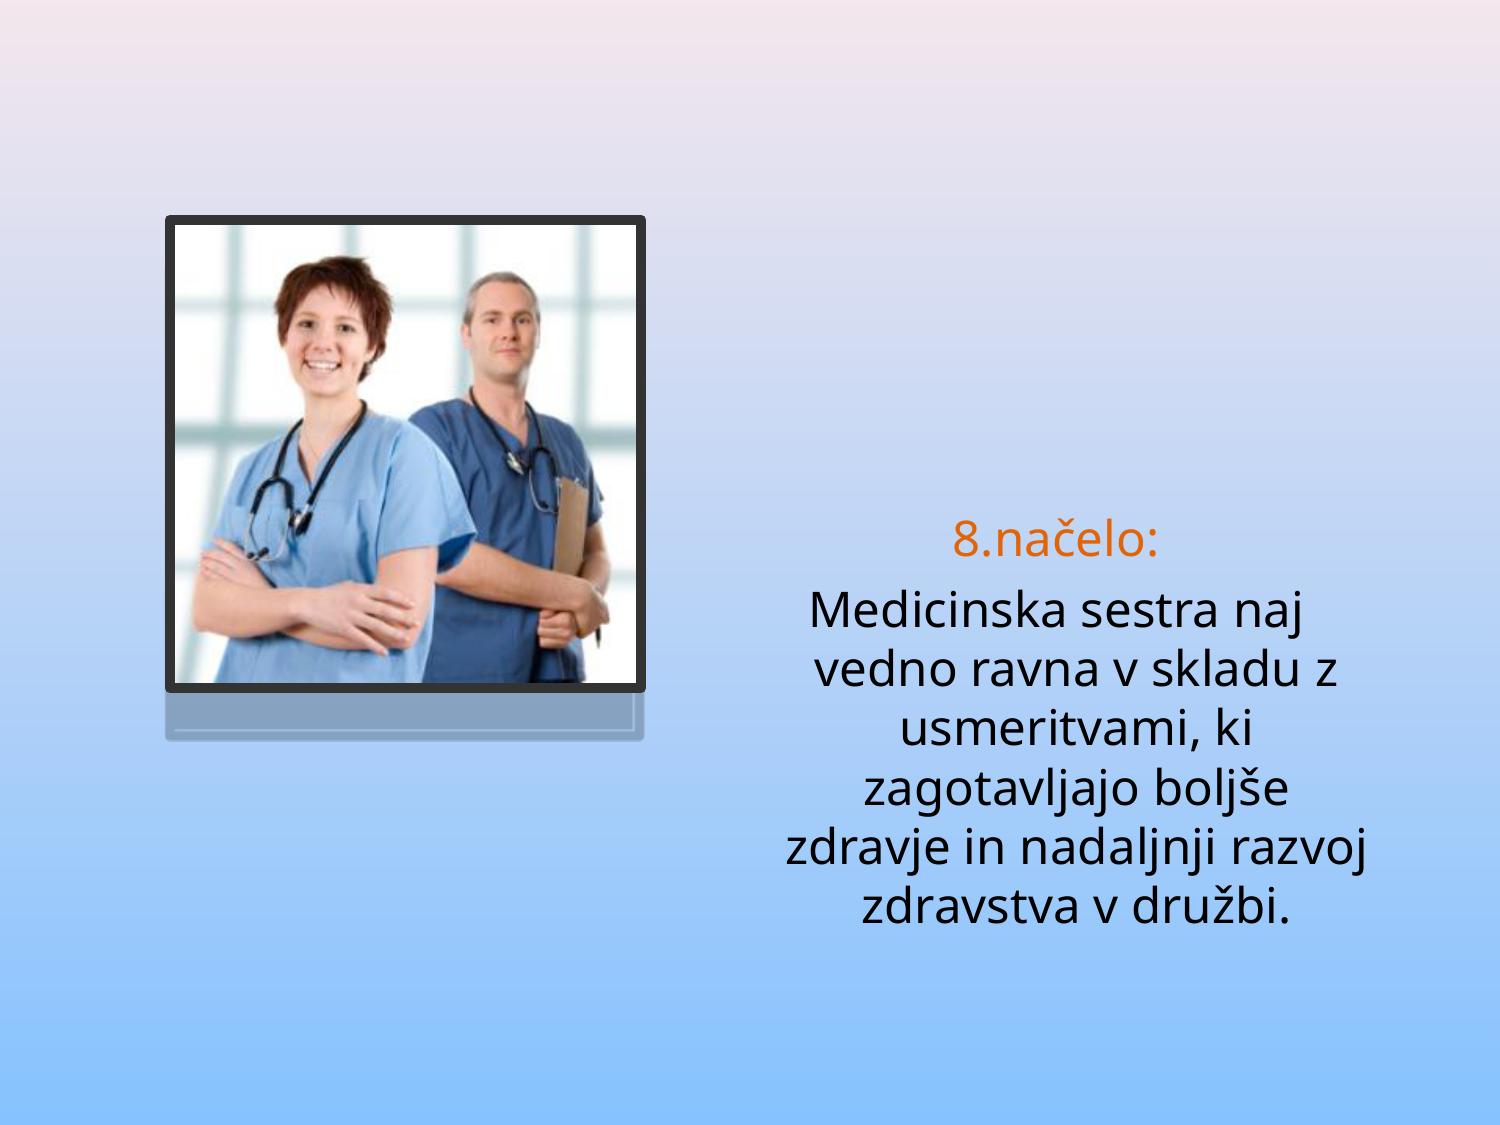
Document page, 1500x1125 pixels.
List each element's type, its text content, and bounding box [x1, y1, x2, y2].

picture [174, 224, 636, 683]
list 8.načelo: Medicinska sestra naj vedno ravna v skladu z usmeritvami, ki zagotavljajo boljše zdravje in nadaljnji razvoj zdravstva v družbi. [725, 500, 1388, 988]
